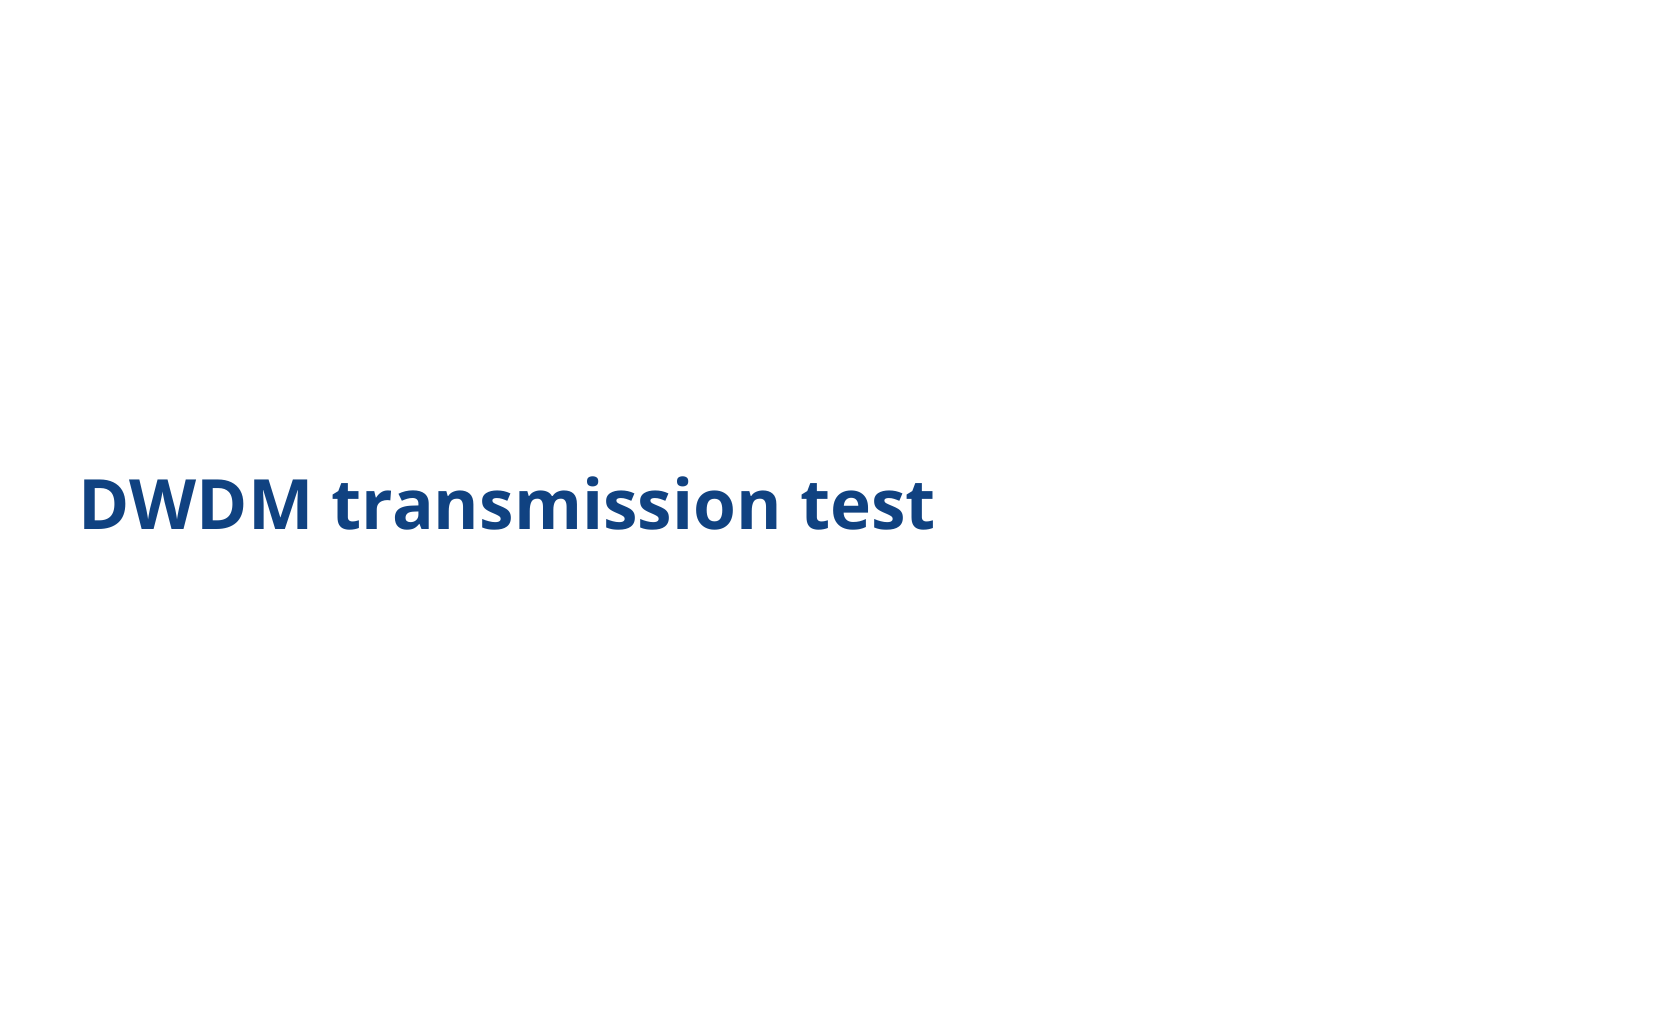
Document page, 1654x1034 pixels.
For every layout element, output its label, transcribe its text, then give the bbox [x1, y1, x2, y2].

title DWDM transmission test [78, 427, 1547, 578]
